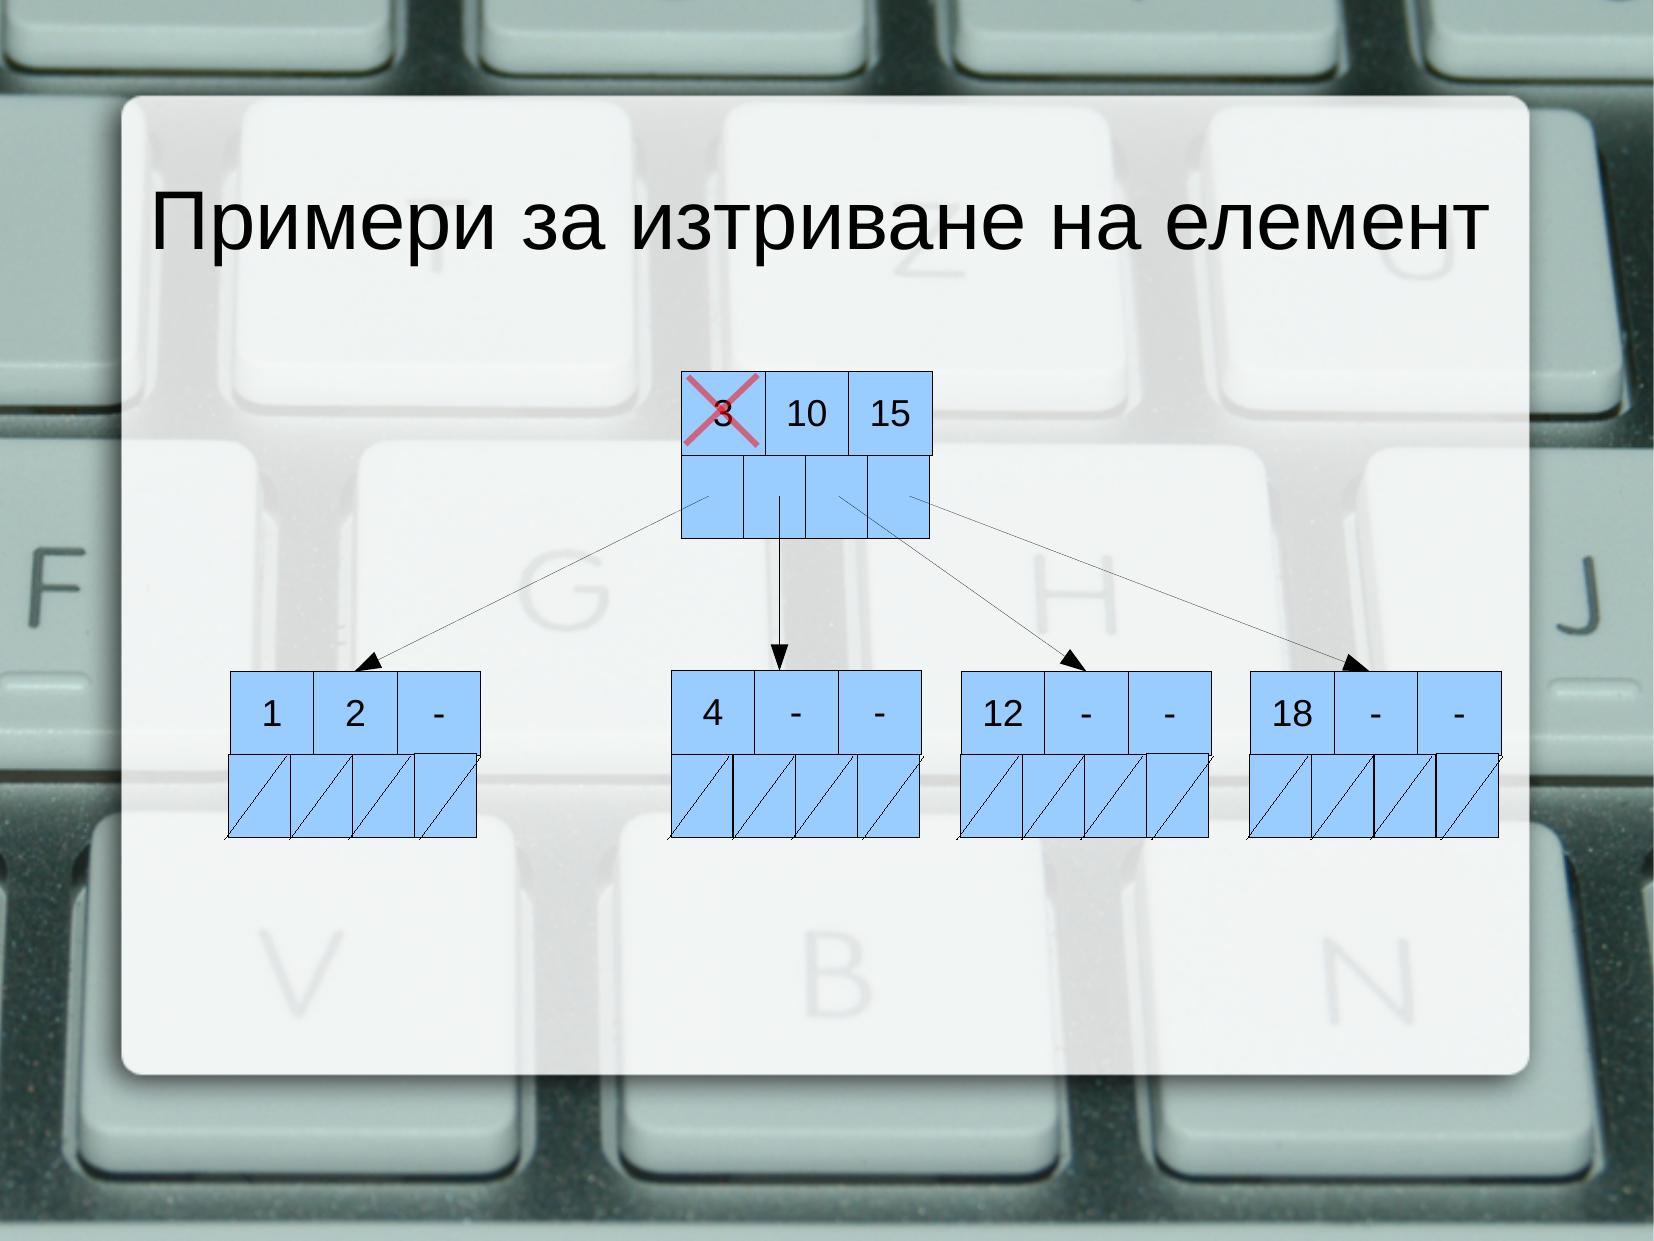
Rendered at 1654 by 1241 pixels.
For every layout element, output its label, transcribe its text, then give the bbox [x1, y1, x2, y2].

text_box 1 [230, 671, 313, 754]
text_box - [1044, 671, 1128, 754]
text_box [228, 753, 477, 838]
text_box 15 [848, 371, 933, 456]
text_box - [754, 670, 838, 754]
text_box - [1128, 671, 1212, 756]
text_box [681, 455, 930, 539]
text_box - [1417, 671, 1502, 756]
text_box 12 [961, 671, 1044, 754]
text_box - [1334, 671, 1417, 754]
text_box 4 [671, 670, 754, 755]
text_box 10 [765, 371, 848, 455]
picture [0, 0, 1654, 1241]
title Примери за изтриване на елемент [135, 117, 1506, 325]
text_box 2 [313, 671, 397, 754]
text_box [960, 753, 1209, 838]
text_box 18 [1250, 671, 1334, 754]
text_box [671, 754, 920, 838]
text_box 3 [681, 371, 765, 456]
text_box [1249, 753, 1499, 838]
text_box - [838, 670, 922, 755]
text_box - [397, 671, 481, 756]
